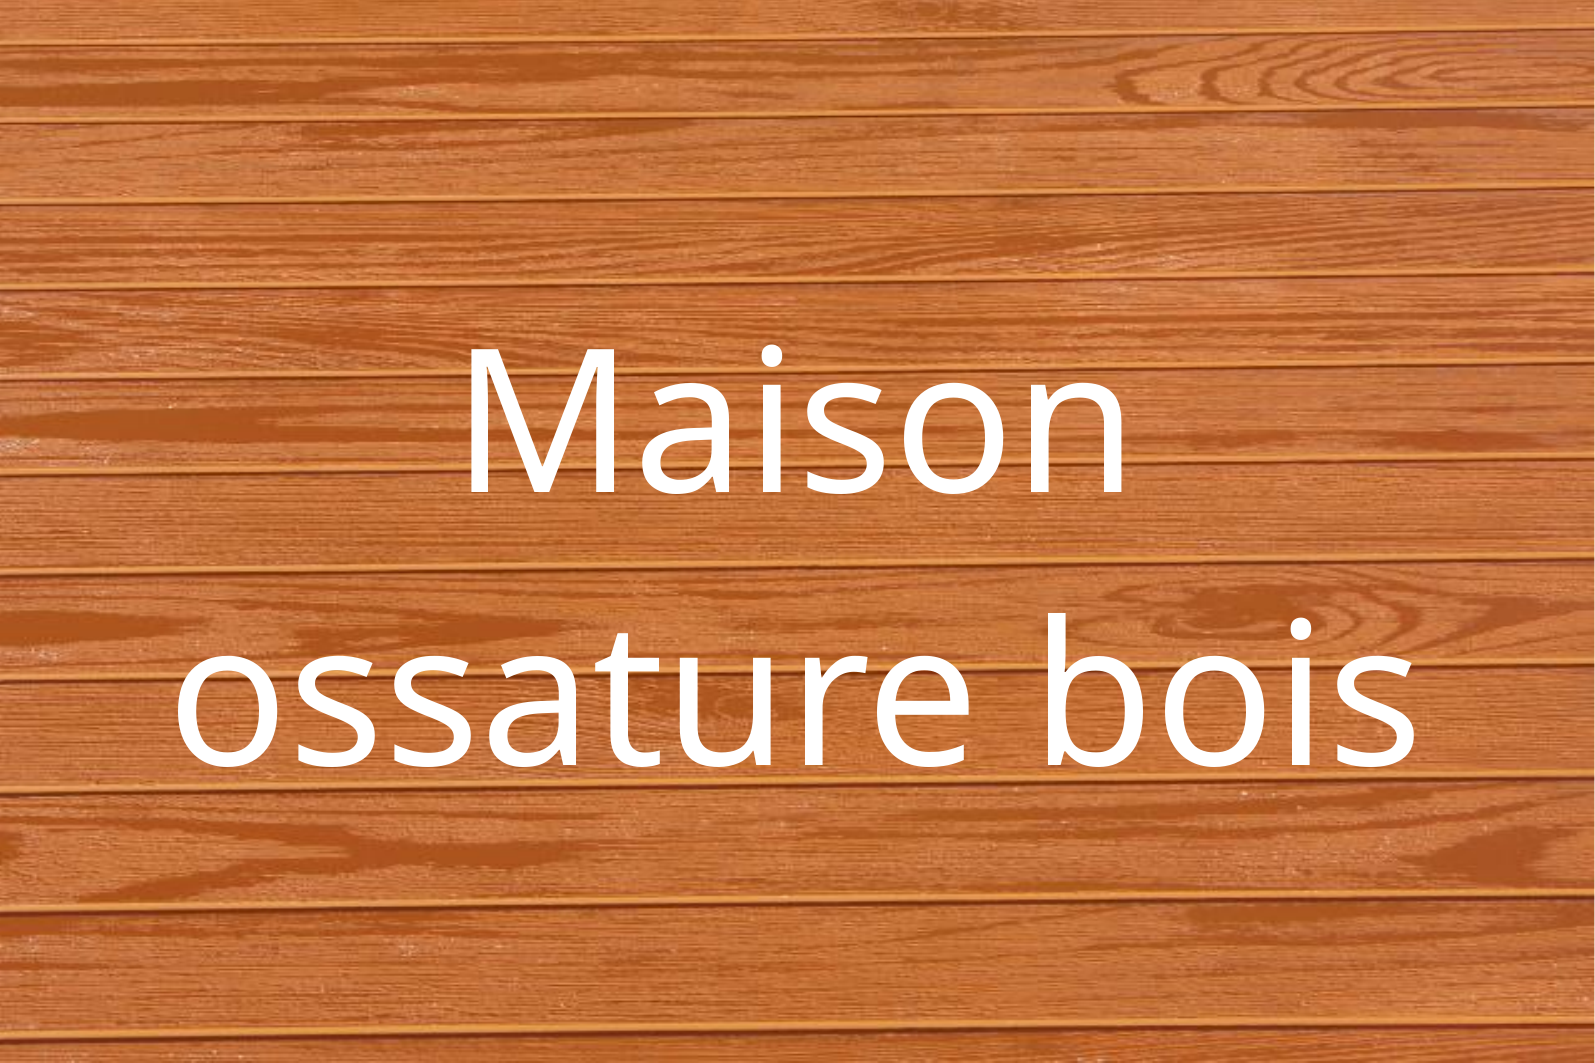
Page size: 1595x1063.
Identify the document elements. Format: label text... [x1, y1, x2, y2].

text_box Maison ossature bois [57, 271, 1534, 734]
picture [0, 0, 1595, 1063]
